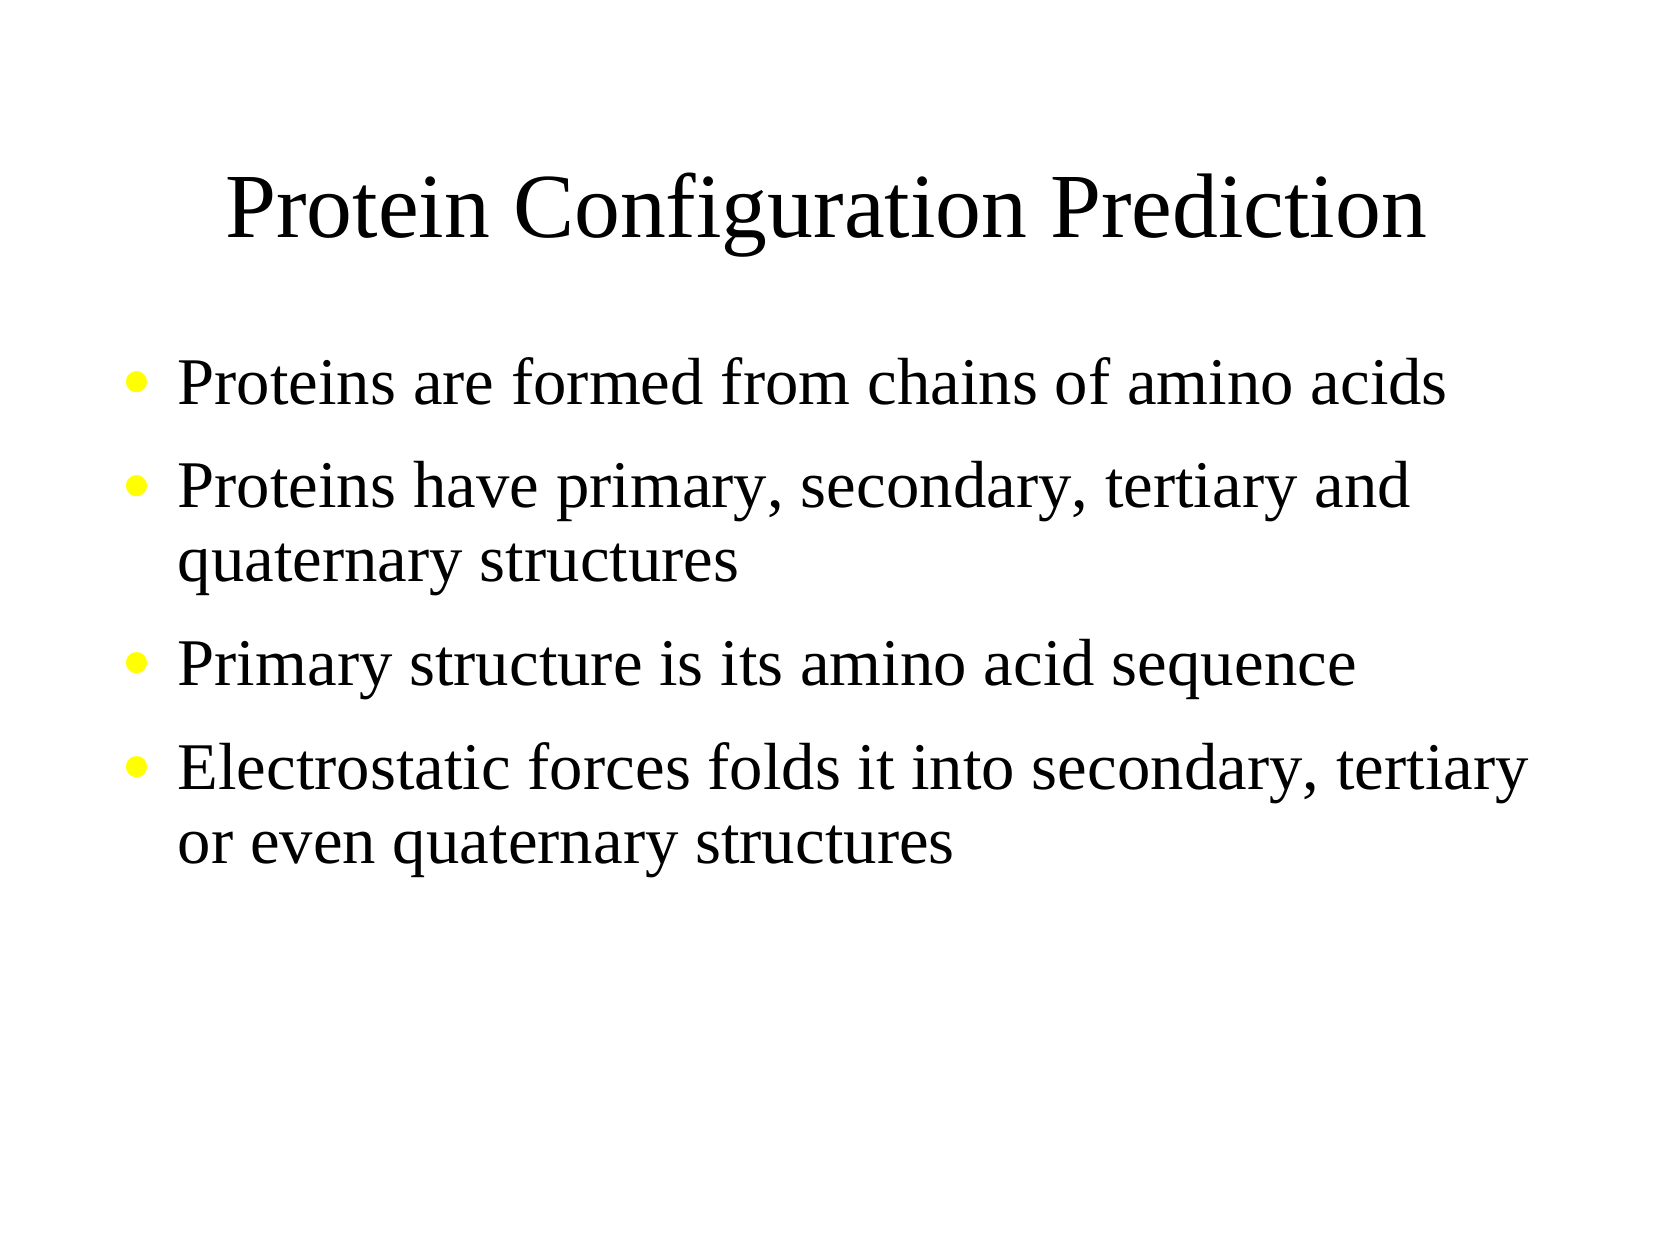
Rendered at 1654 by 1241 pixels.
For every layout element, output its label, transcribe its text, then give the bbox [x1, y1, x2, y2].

list Proteins are formed from chains of amino acids Proteins have primary, secondary, tertiary and quaternary structures Primary structure is its amino acid sequence Electrostatic forces folds it into secondary, tertiary or even quaternary structures [121, 344, 1534, 1127]
title Protein Configuration Prediction [121, 102, 1534, 311]
